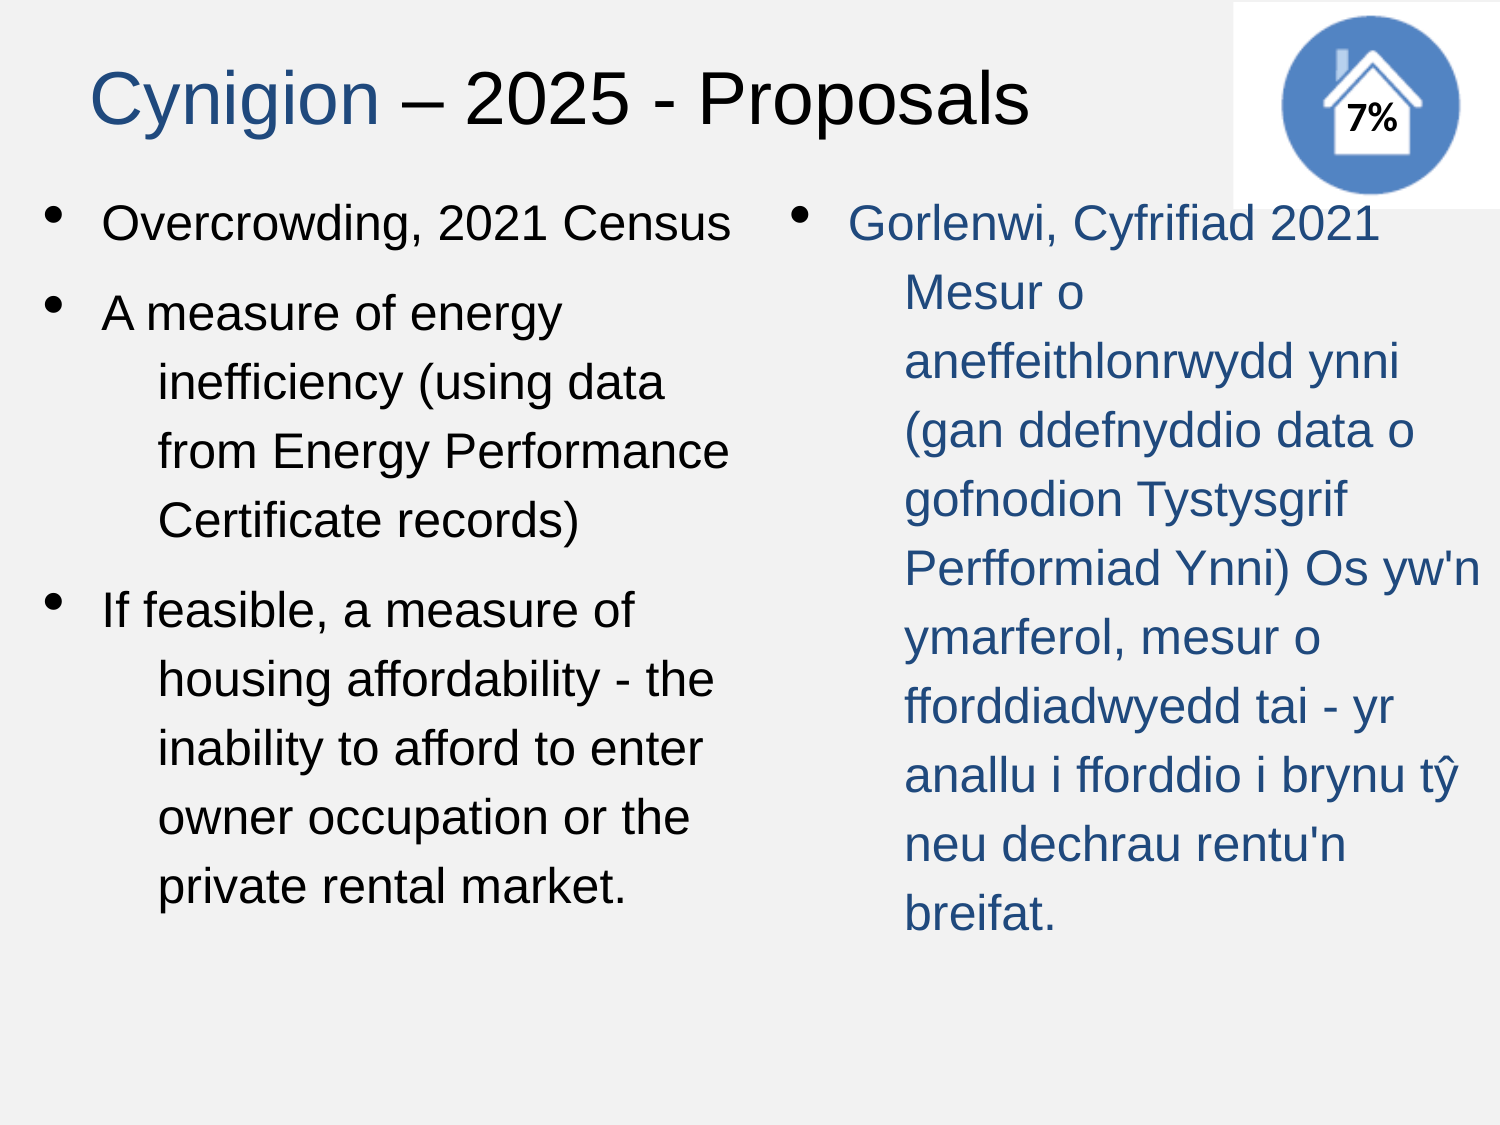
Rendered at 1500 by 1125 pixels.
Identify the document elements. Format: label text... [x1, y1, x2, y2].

text_box 7% [1331, 81, 1426, 148]
text_box Gorlenwi, Cyfrifiad 2021 Mesur o aneffeithlonrwydd ynni (gan ddefnyddio data o gofnodion Tystysgrif Perfformiad Ynni) Os yw'n ymarferol, mesur o fforddiadwyedd tai - yr anallu i fforddio i brynu tŷ neu dechrau rentu'n breifat. [776, 174, 1497, 853]
text_box Cynigion – 2025 - Proposals [74, 41, 1327, 148]
text_box Overcrowding, 2021 Census A measure of energy inefficiency (using data from Energy Performance Certificate records) If feasible, a measure of housing affordability - the inability to afford to enter owner occupation or the private rental market. [30, 174, 751, 923]
picture [1233, 2, 1500, 209]
